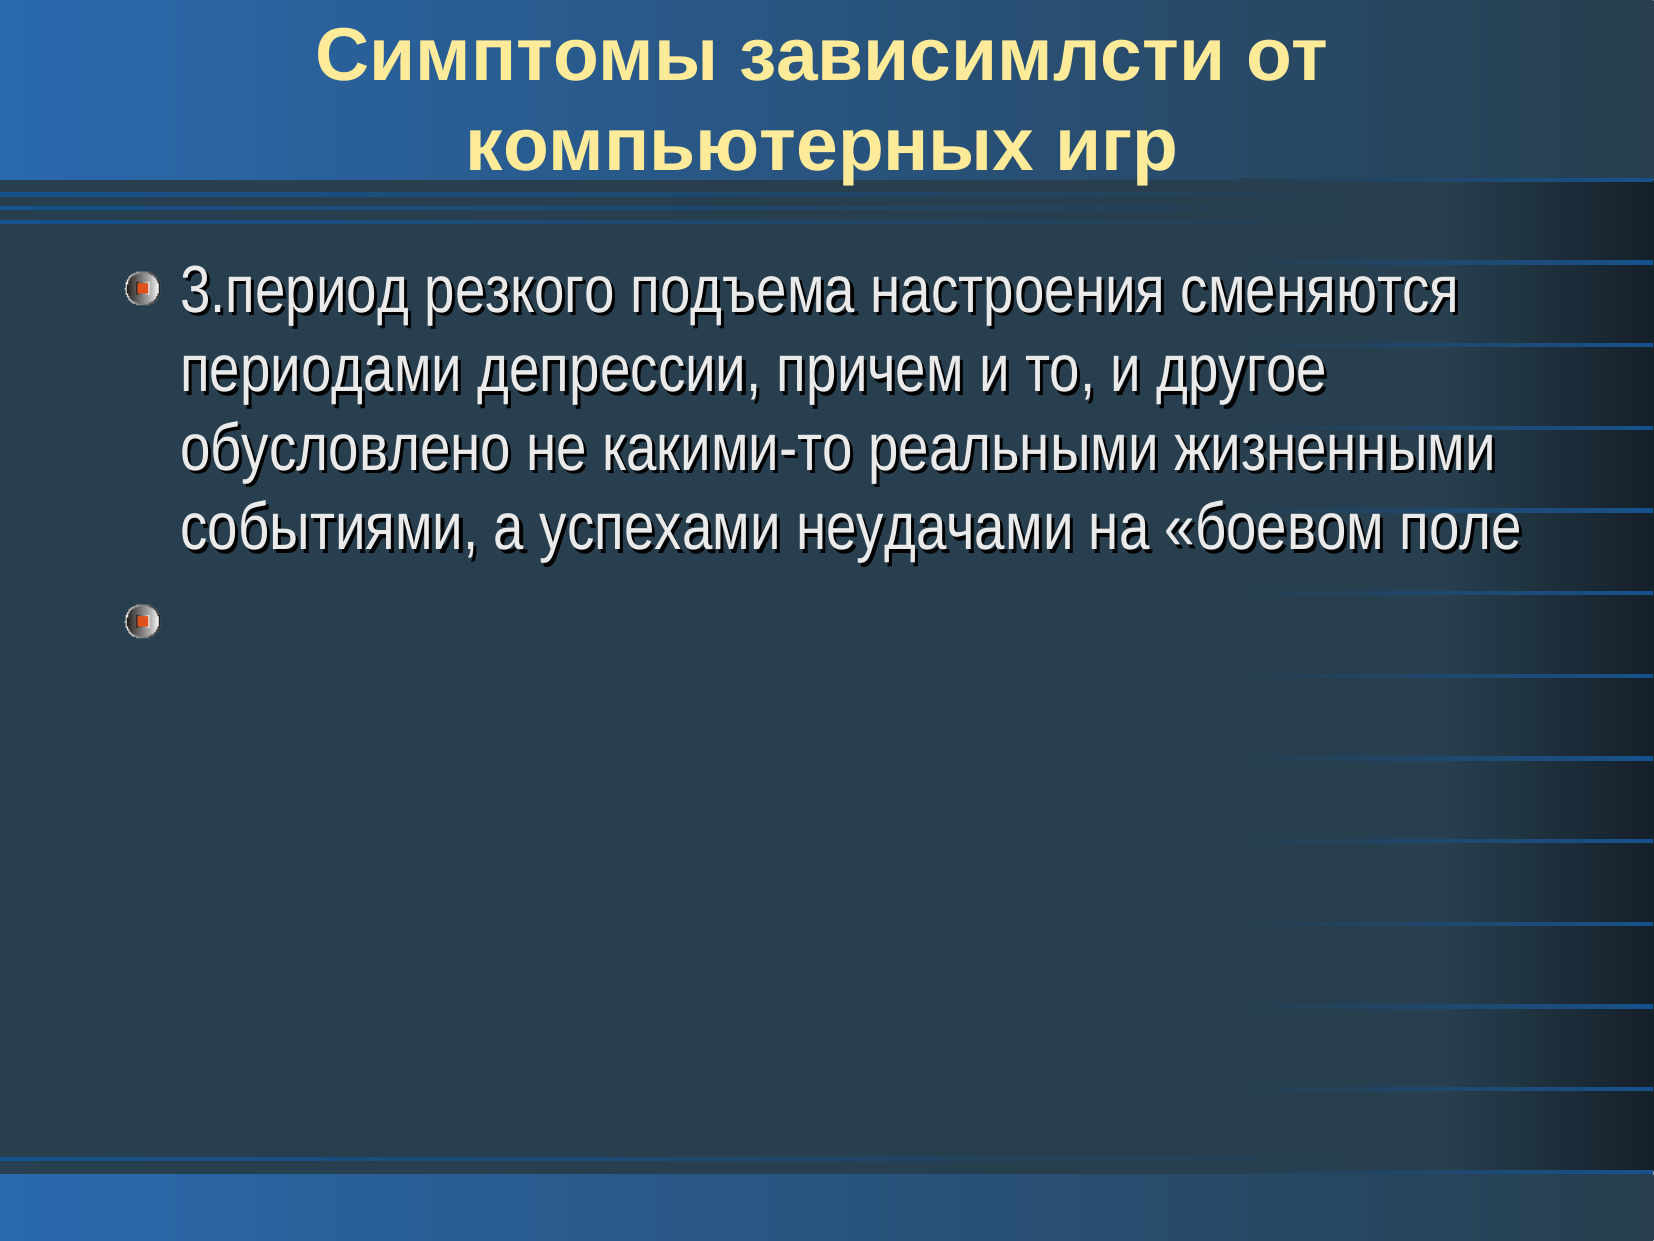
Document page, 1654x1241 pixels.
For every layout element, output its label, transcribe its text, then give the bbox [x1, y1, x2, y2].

list 3.период резкого подъема настроения сменяются периодами депрессии, причем и то, и другое обусловлено не какими-то реальными жизненными событиями, а успехами неудачами на «боевом поле [123, 247, 1595, 1152]
title Симптомы зависимлсти от компьютерных игр [91, 9, 1553, 184]
